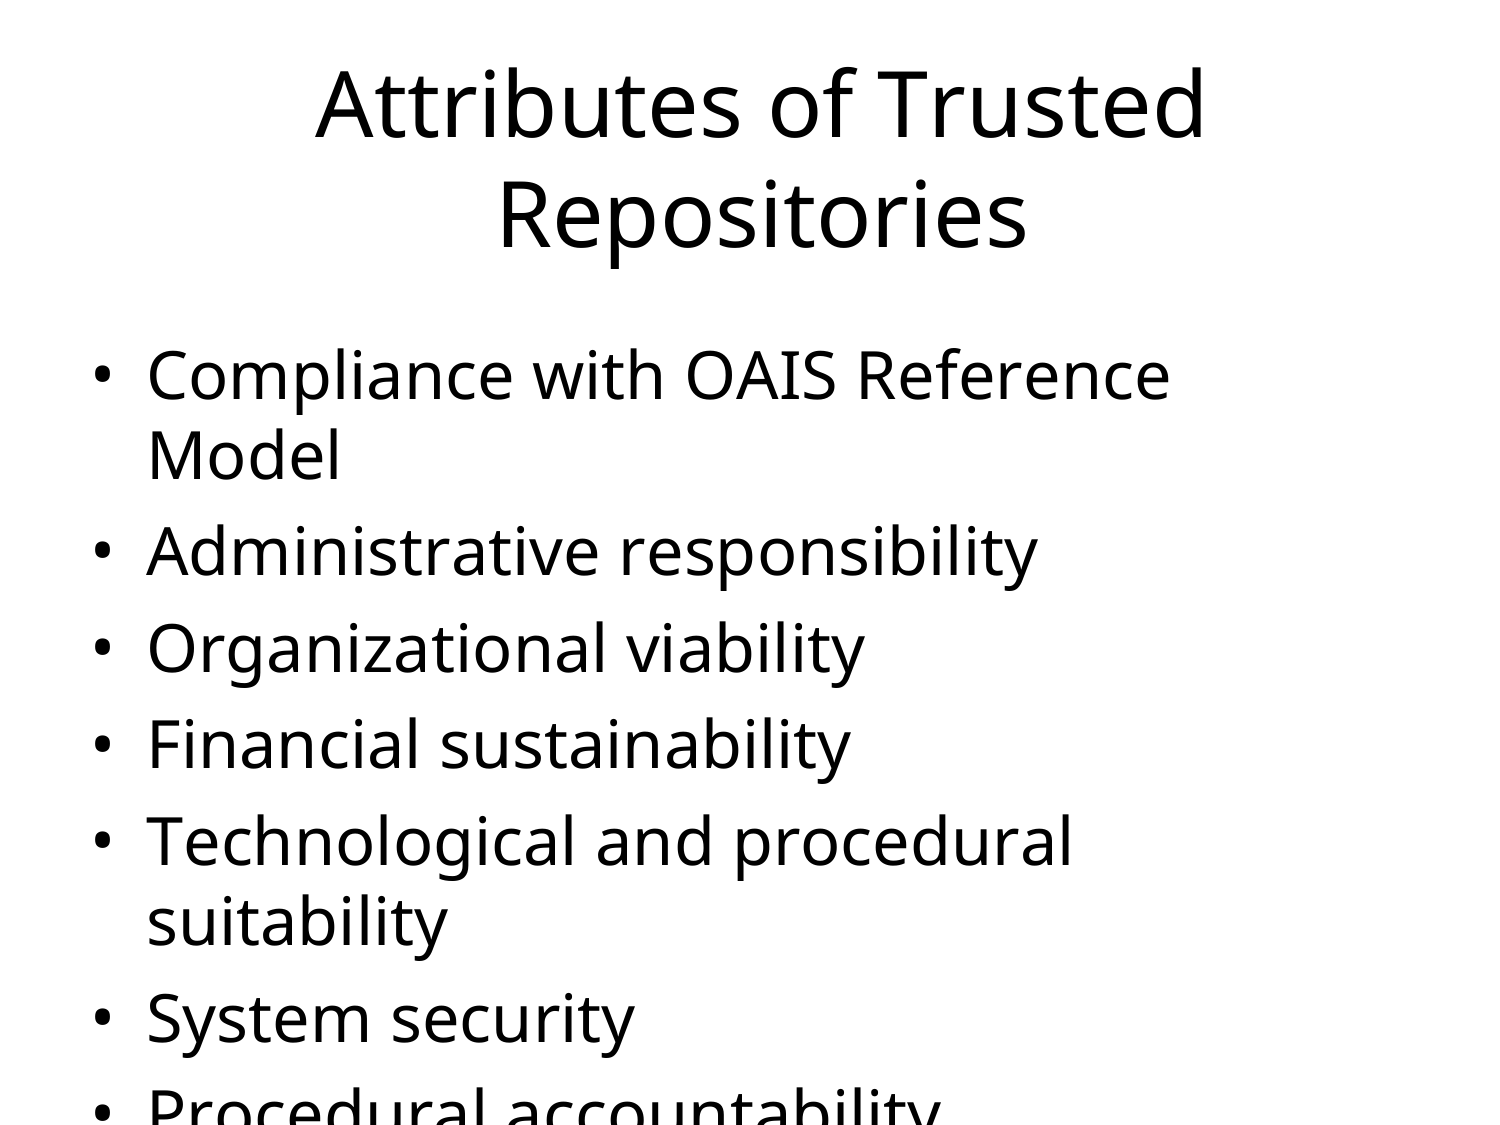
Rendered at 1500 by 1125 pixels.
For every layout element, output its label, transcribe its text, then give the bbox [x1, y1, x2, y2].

list Compliance with OAIS Reference Model Administrative responsibility Organizational viability Financial sustainability Technological and procedural suitability System security Procedural accountability [74, 324, 1388, 1101]
title Attributes of Trusted Repositories [125, 38, 1401, 274]
